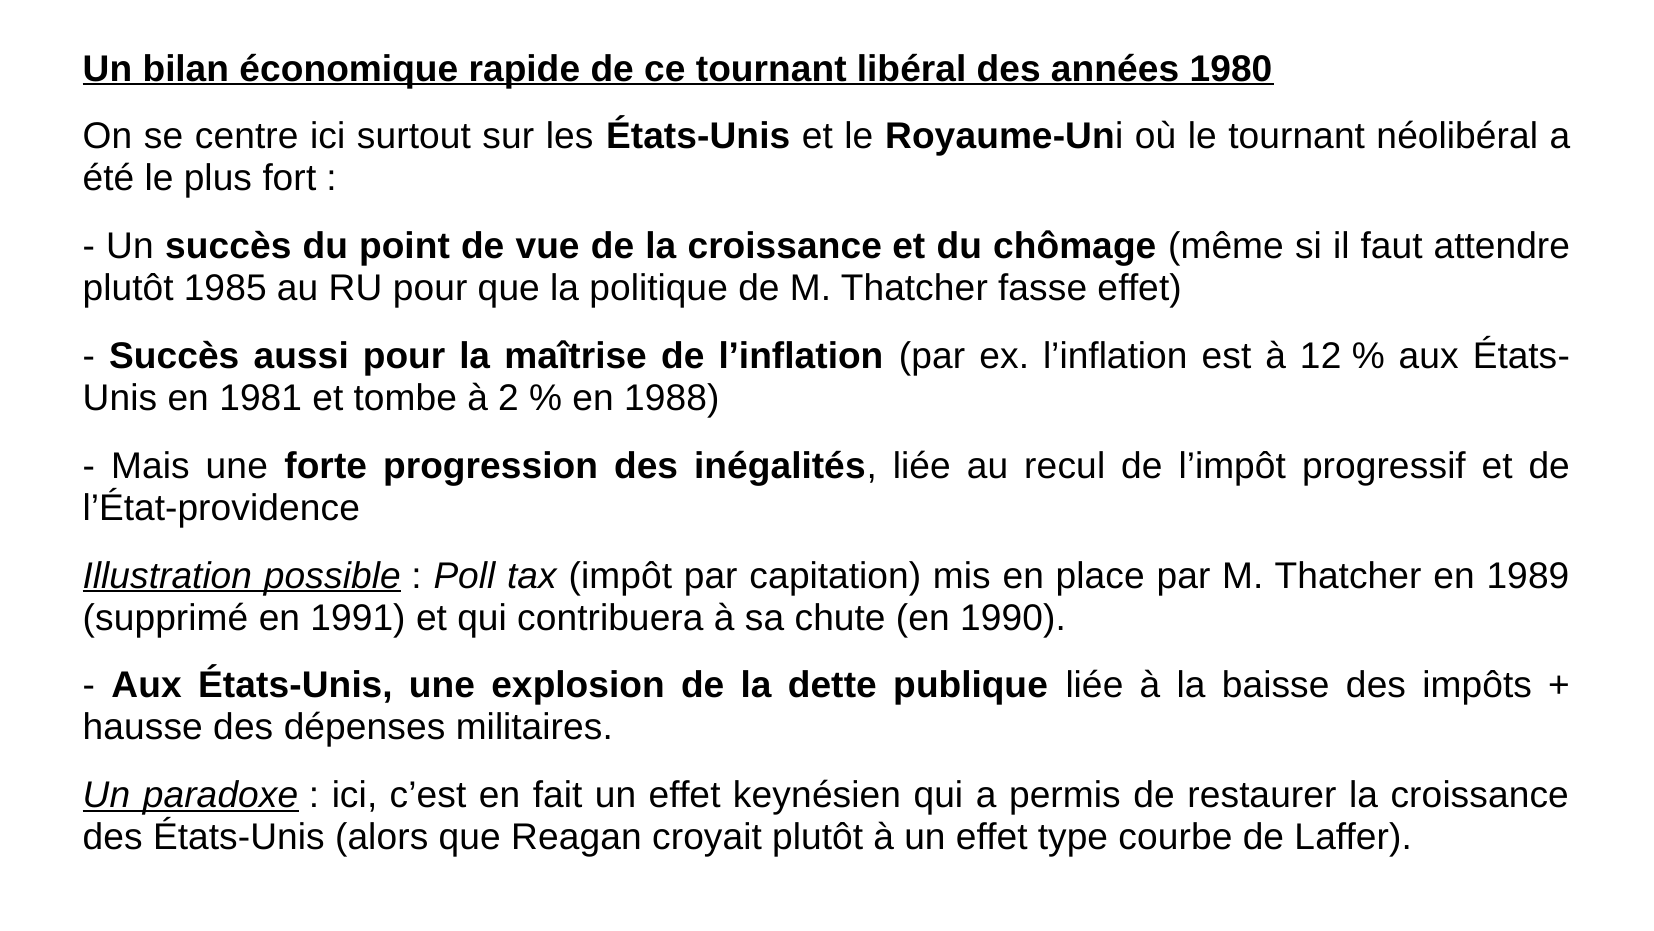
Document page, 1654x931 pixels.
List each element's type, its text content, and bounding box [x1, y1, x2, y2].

list Un bilan économique rapide de ce tournant libéral des années 1980 On se centre ici surtout sur les États-Unis et le Royaume-Uni où le tournant néolibéral a été le plus fort : - Un succès du point de vue de la croissance et du chômage (même si il faut attendre plutôt 1985 au RU pour que la politique de M. Thatcher fasse effet) - Succès aussi pour la maîtrise de l’inflation (par ex. l’inflation est à 12 % aux États-Unis en 1981 et tombe à 2 % en 1988) - Mais une forte progression des inégalités, liée au recul de l’impôt progressif et de l’État-providence Illustration possible : Poll tax (impôt par capitation) mis en place par M. Thatcher en 1989 (supprimé en 1991) et qui contribuera à sa chute (en 1990). - Aux États-Unis, une explosion de la dette publique liée à la baisse des impôts + hausse des dépenses militaires. Un paradoxe : ici, c’est en fait un effet keynésien qui a permis de restaurer la croissance des États-Unis (alors que Reagan croyait plutôt à un effet type courbe de Laffer). [82, 47, 1571, 875]
